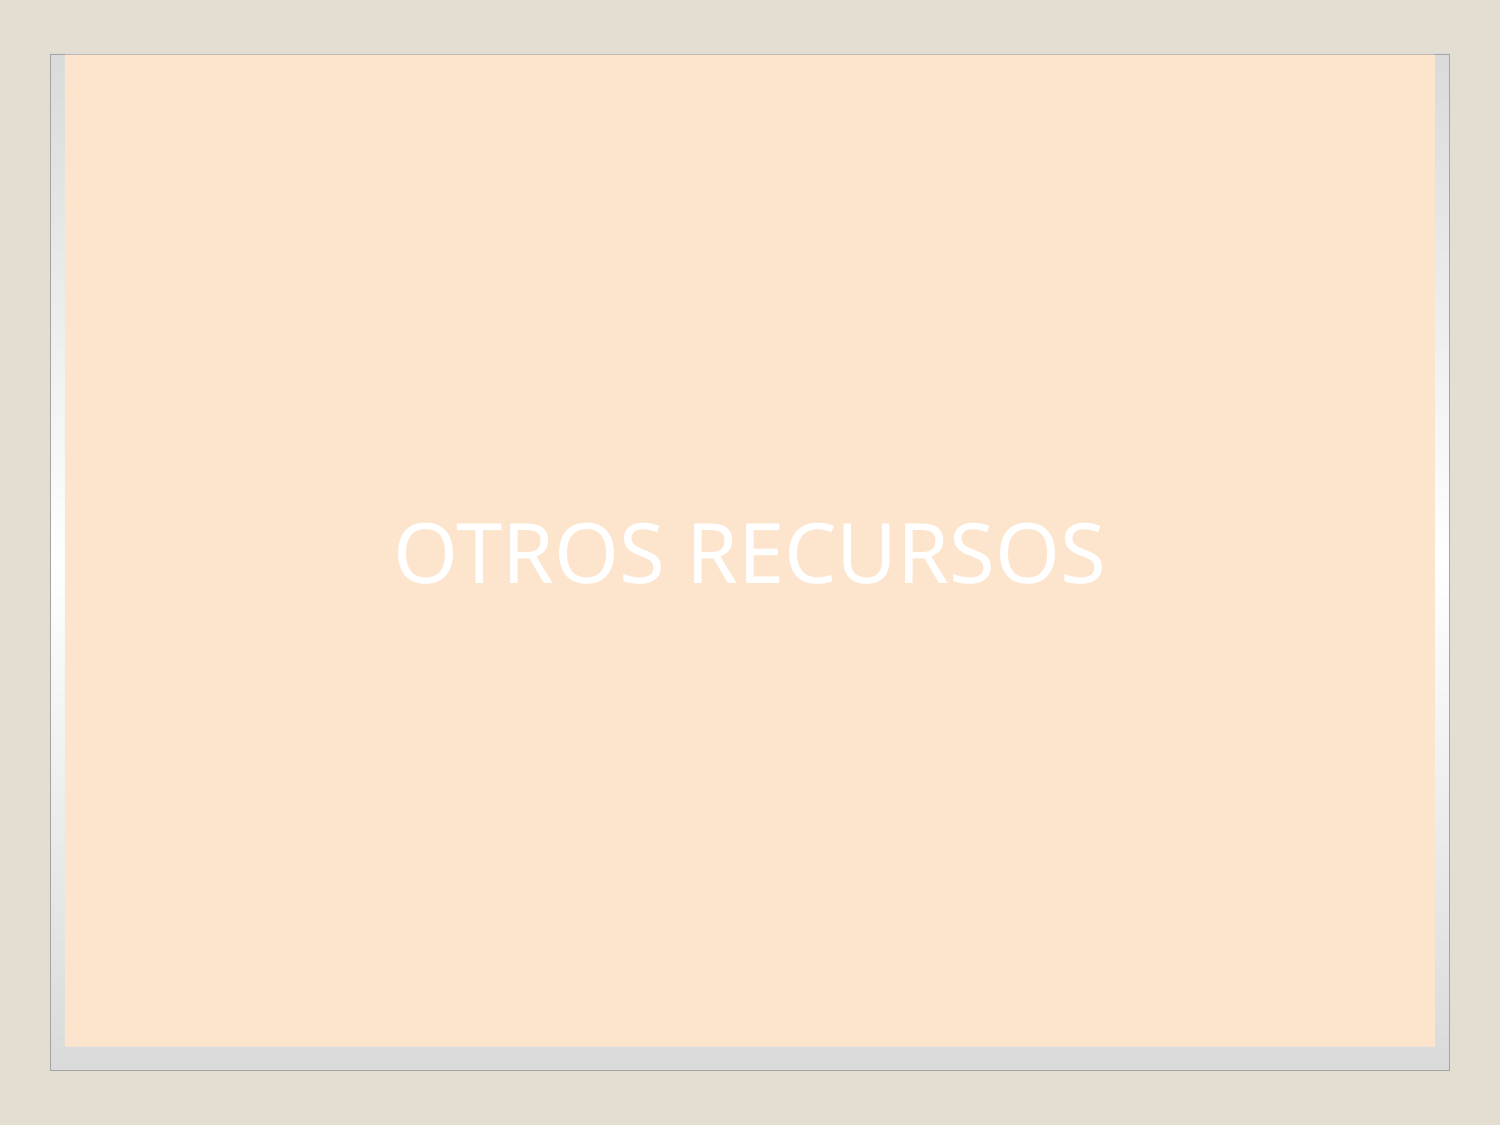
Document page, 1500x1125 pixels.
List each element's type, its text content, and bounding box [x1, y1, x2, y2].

text_box OTROS RECURSOS [64, 54, 1435, 1047]
